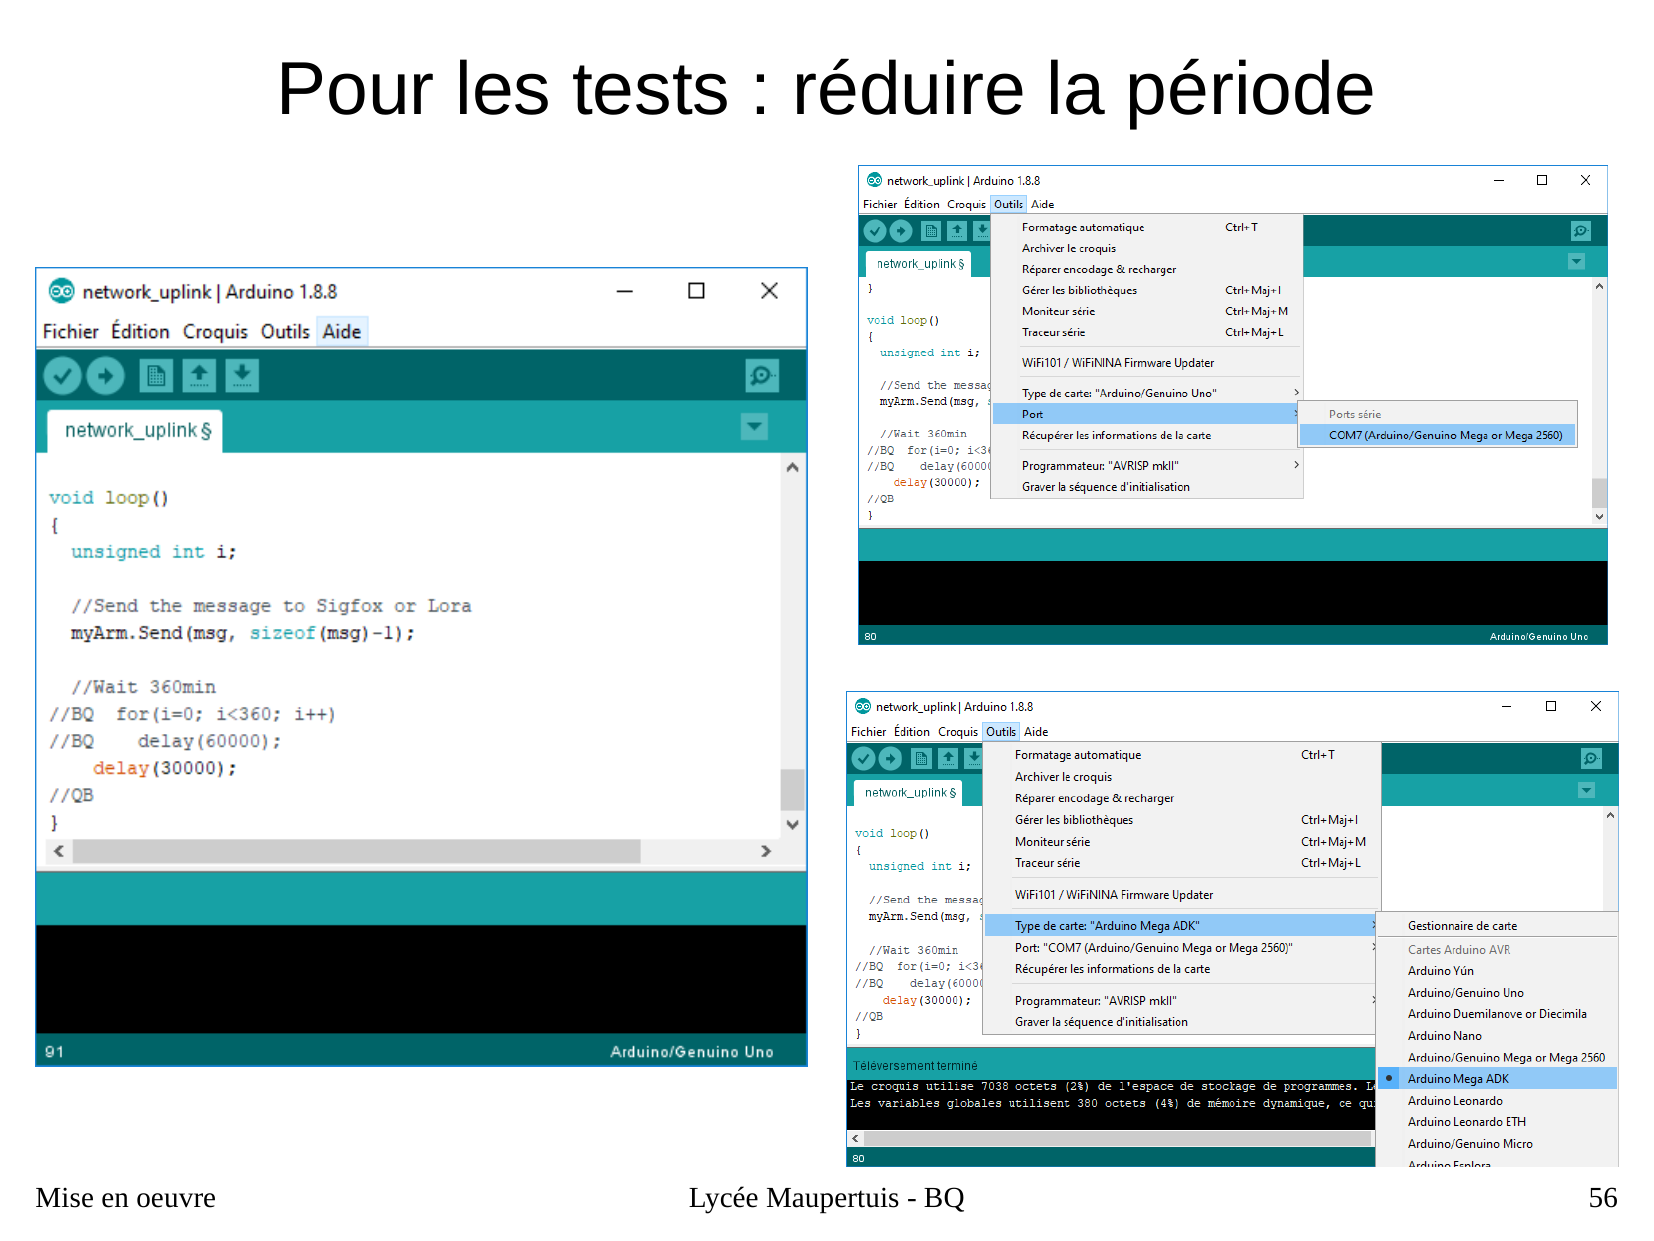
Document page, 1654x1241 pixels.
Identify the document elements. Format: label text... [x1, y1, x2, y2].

picture [846, 691, 1619, 1168]
picture [35, 267, 808, 1067]
title Pour les tests : réduire la période [35, 35, 1619, 142]
picture [858, 165, 1608, 643]
